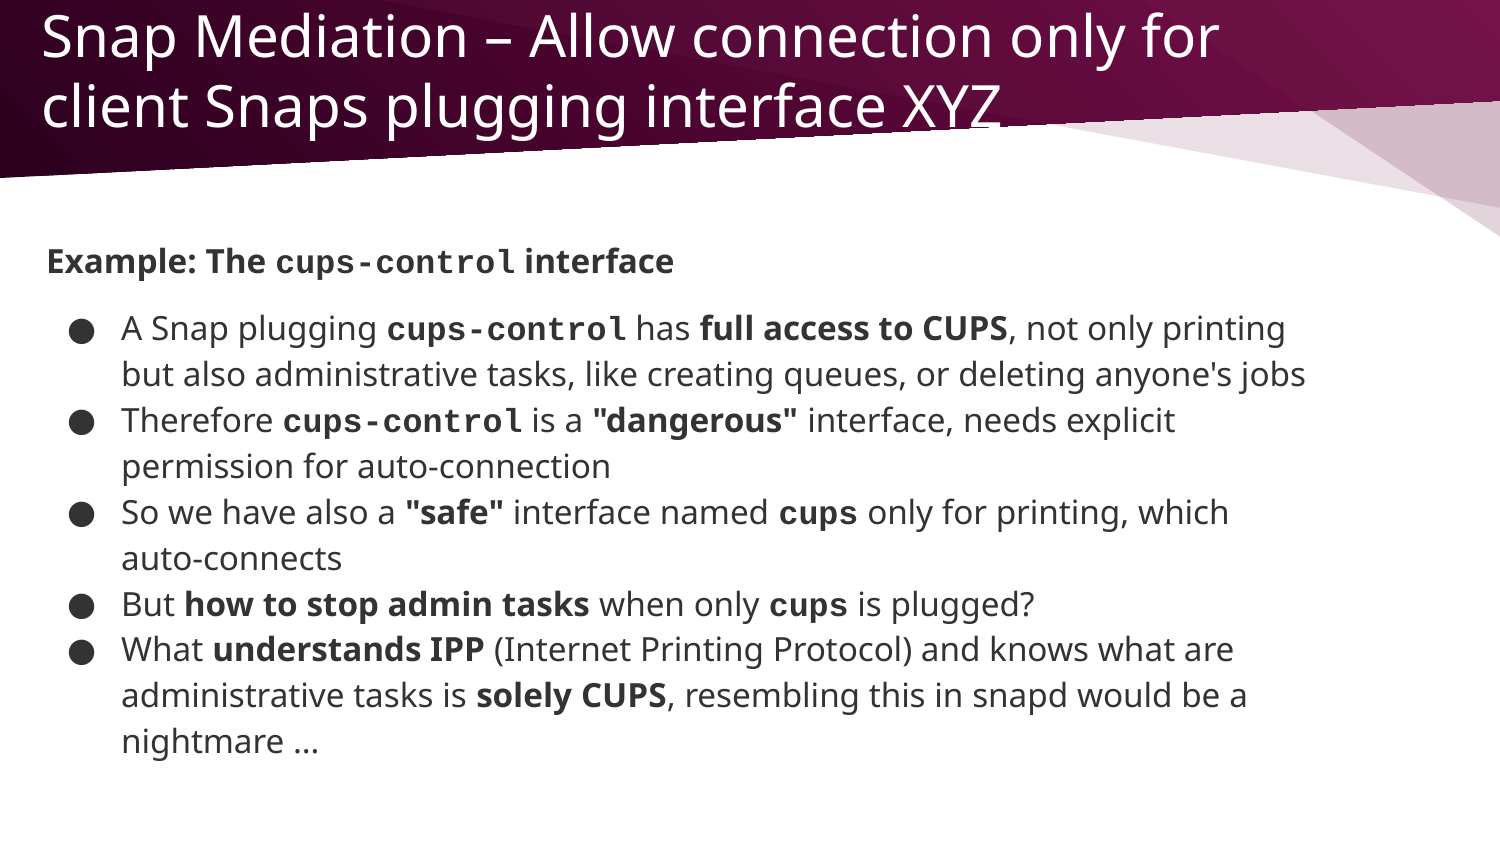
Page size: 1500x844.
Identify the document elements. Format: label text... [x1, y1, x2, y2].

list Example: The cups-control interface A Snap plugging cups-control has full access to CUPS, not only printing but also administrative tasks, like creating queues, or deleting anyone's jobs Therefore cups-control is a "dangerous" interface, needs explicit permission for auto-connection So we have also a "safe" interface named cups only for printing, which auto-connects But how to stop admin tasks when only cups is plugged? What understands IPP (Internet Printing Protocol) and knows what are administrative tasks is solely CUPS, resembling this in snapd would be a nightmare … [35, 229, 1324, 789]
title Snap Mediation – Allow connection only for client Snaps plugging interface XYZ [41, 5, 1336, 134]
